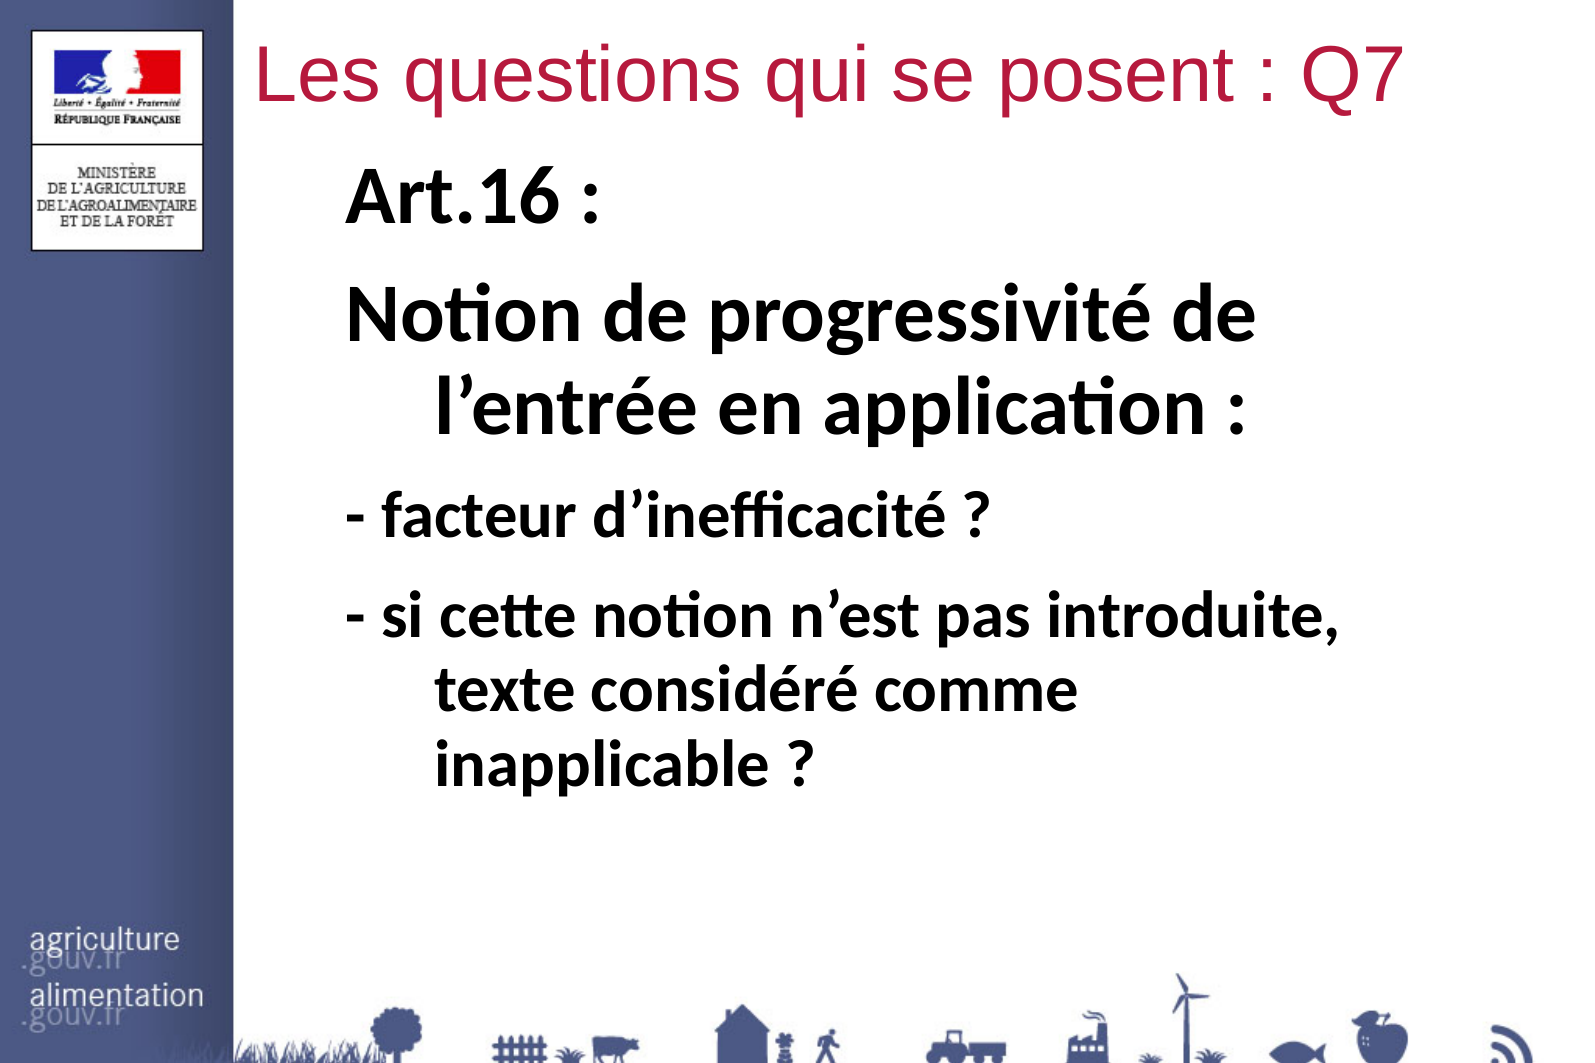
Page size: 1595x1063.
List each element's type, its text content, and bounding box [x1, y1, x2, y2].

text_box Art.16 : Notion de progressivité de l’entrée en application : - facteur d’inefficacité ? - si cette notion n’est pas introduite, texte considéré comme inapplicable ? [330, 141, 1453, 934]
picture [0, 0, 1595, 1063]
text_box Les questions qui se posent : Q7 [253, 0, 1519, 141]
